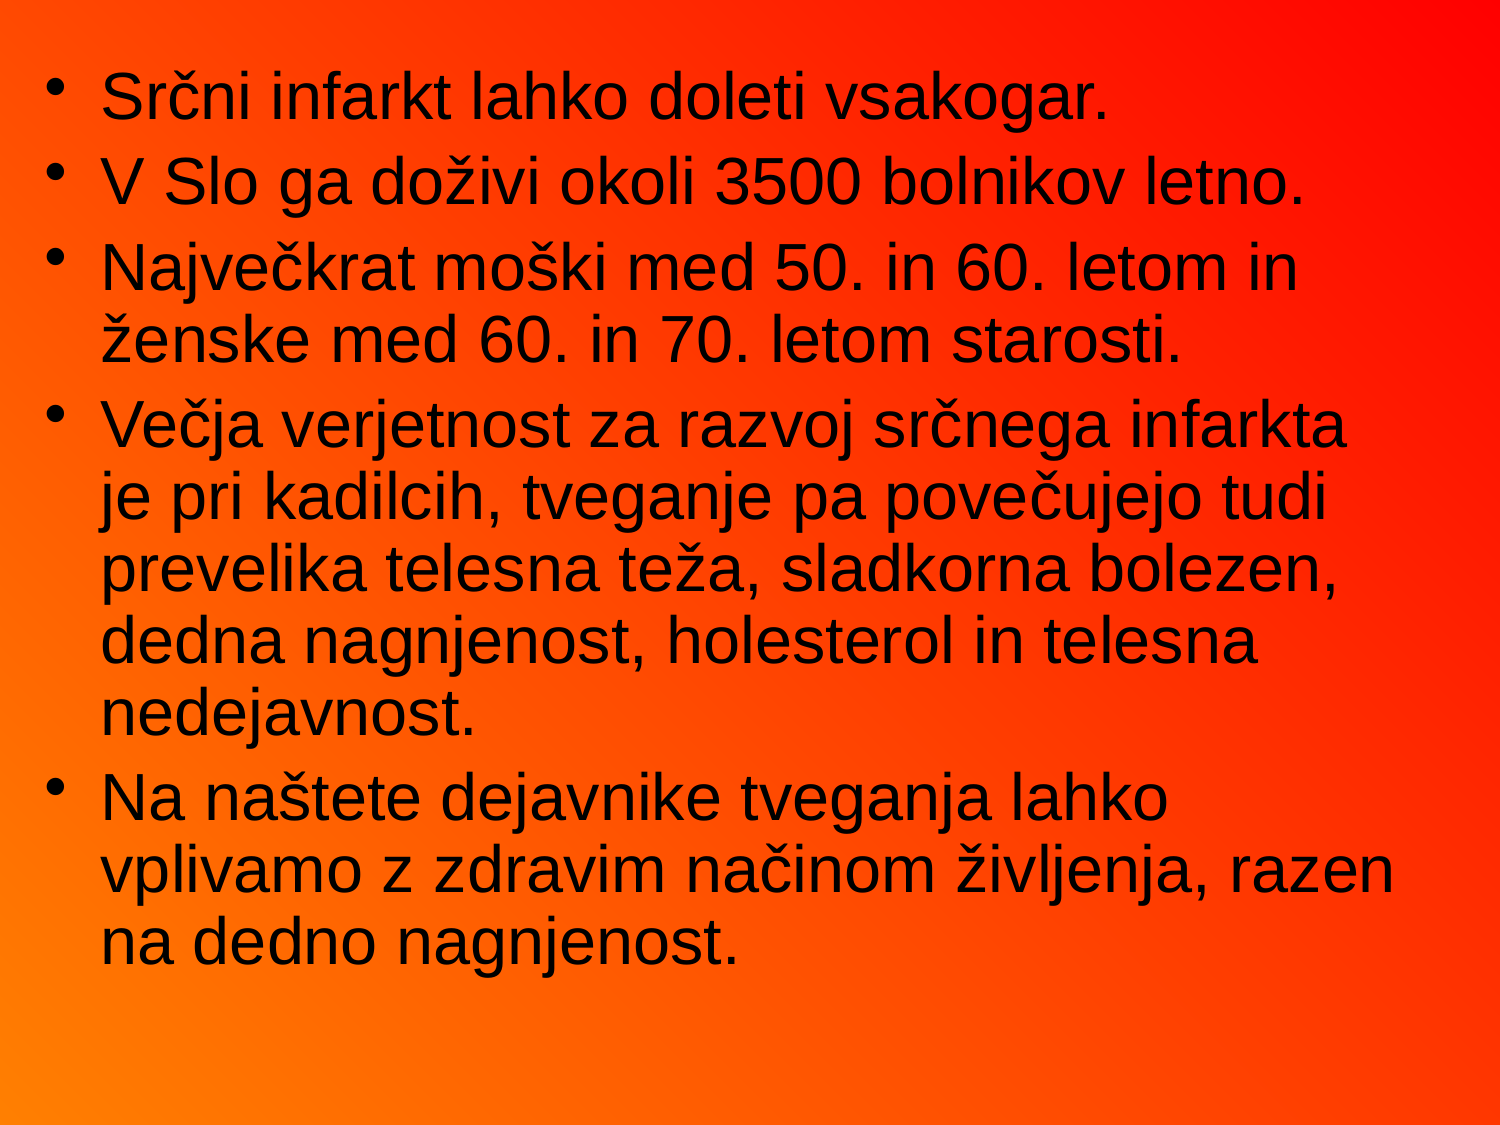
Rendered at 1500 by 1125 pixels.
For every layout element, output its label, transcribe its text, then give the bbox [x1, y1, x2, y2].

list Srčni infarkt lahko doleti vsakogar. V Slo ga doživi okoli 3500 bolnikov letno. Največkrat moški med 50. in 60. letom in ženske med 60. in 70. letom starosti. Večja verjetnost za razvoj srčnega infarkta je pri kadilcih, tveganje pa povečujejo tudi prevelika telesna teža, sladkorna bolezen, dedna nagnjenost, holesterol in telesna nedejavnost. Na naštete dejavnike tveganja lahko vplivamo z zdravim načinom življenja, razen na dedno nagnjenost. [29, 54, 1425, 1083]
